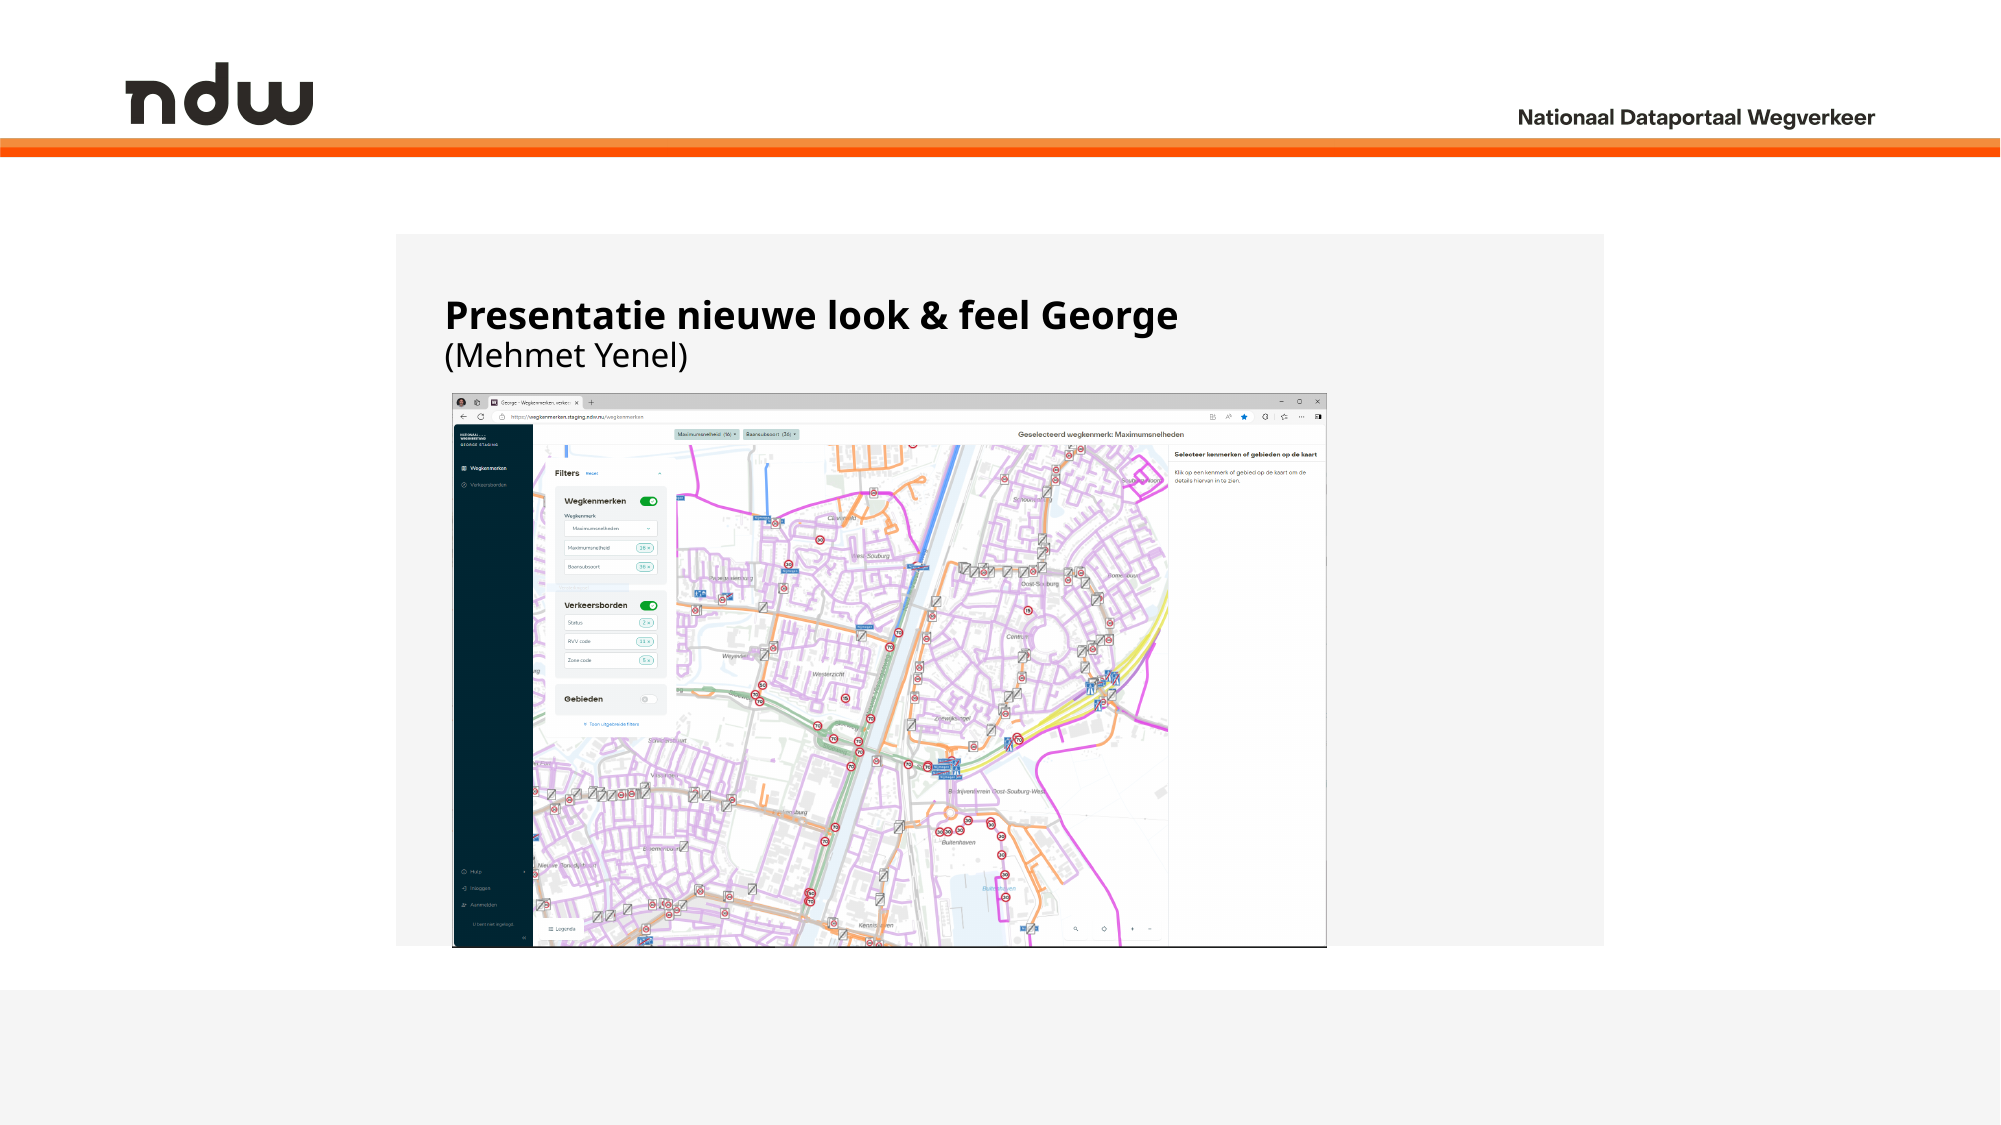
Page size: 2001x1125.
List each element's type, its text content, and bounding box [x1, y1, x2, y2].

picture [452, 393, 1327, 948]
title Presentatie nieuwe look & feel George (Mehmet Yenel) [429, 289, 1598, 383]
